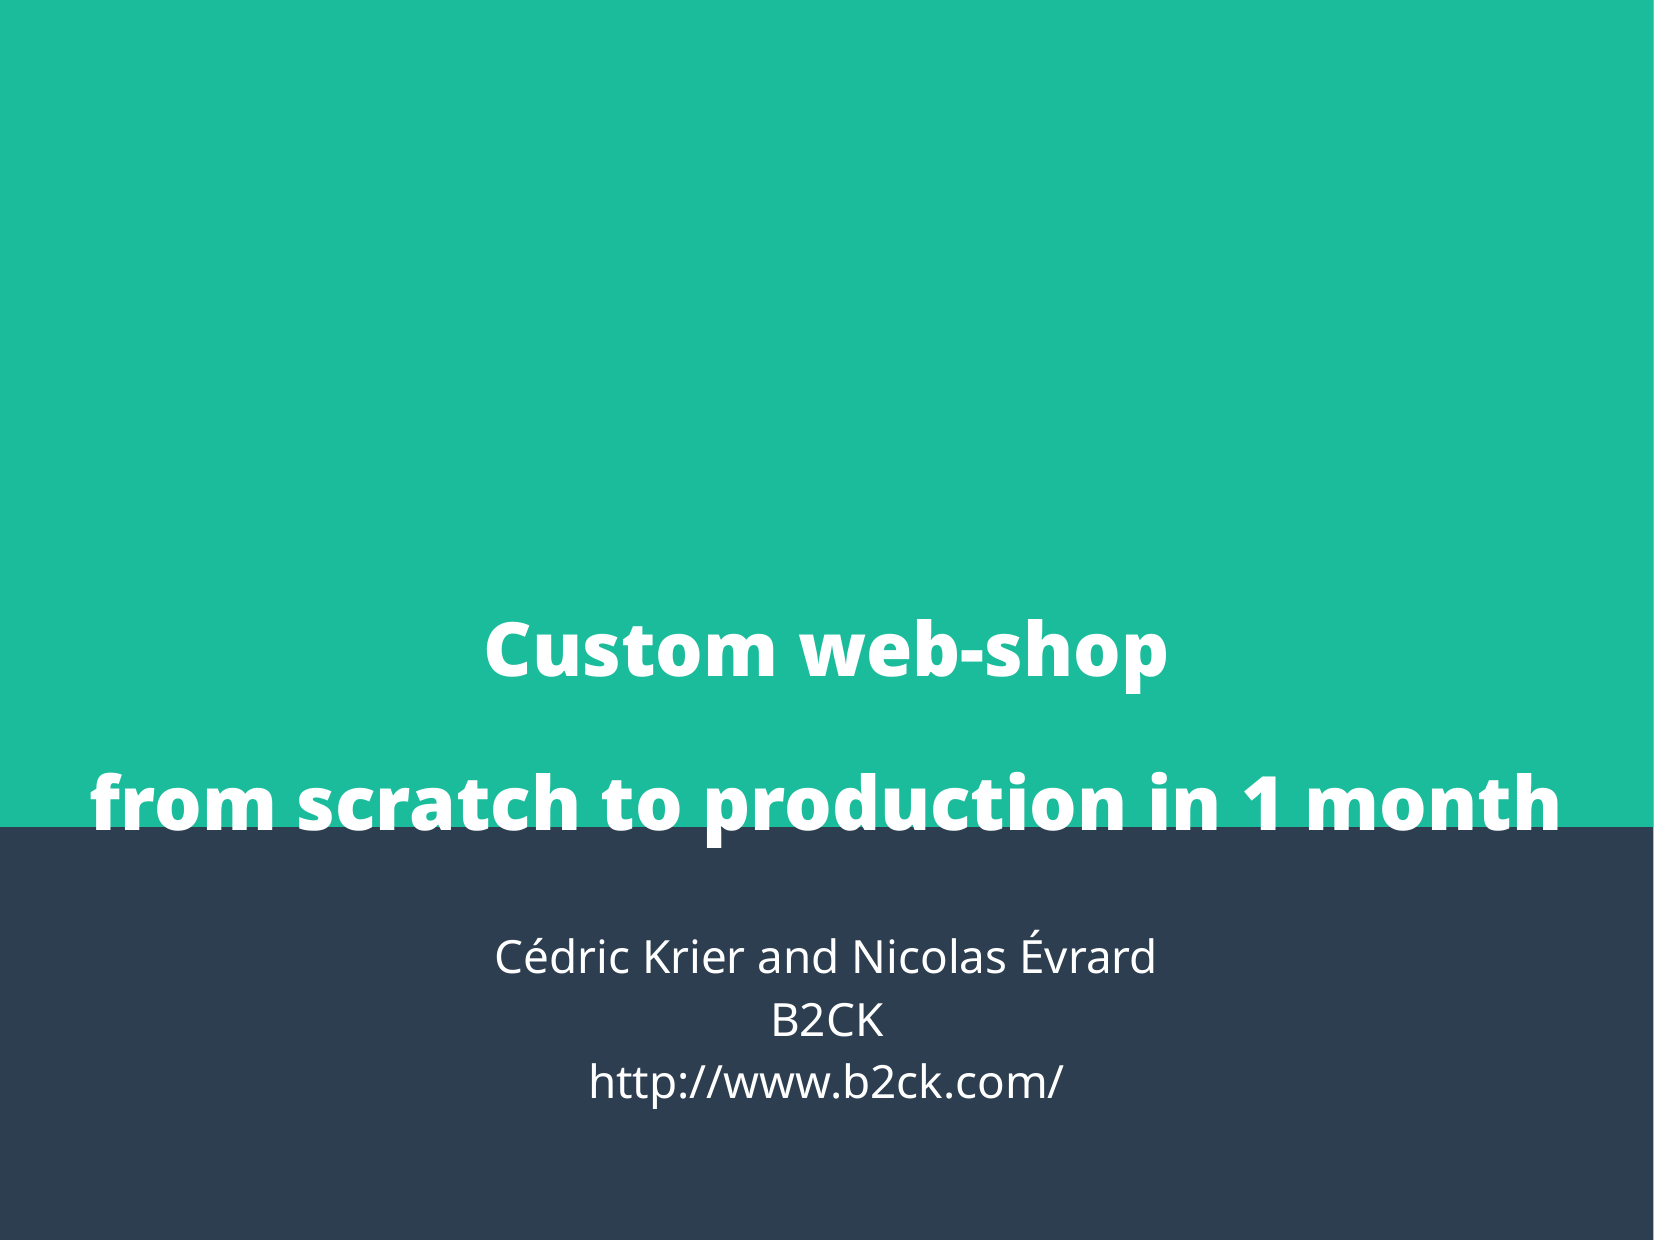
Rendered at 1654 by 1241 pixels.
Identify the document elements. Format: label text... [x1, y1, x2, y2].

subtitle Cédric Krier and Nicolas Évrard B2CK http://www.b2ck.com/ [59, 856, 1595, 1182]
title Custom web-shop from scratch to production in 1 month [59, 589, 1595, 808]
